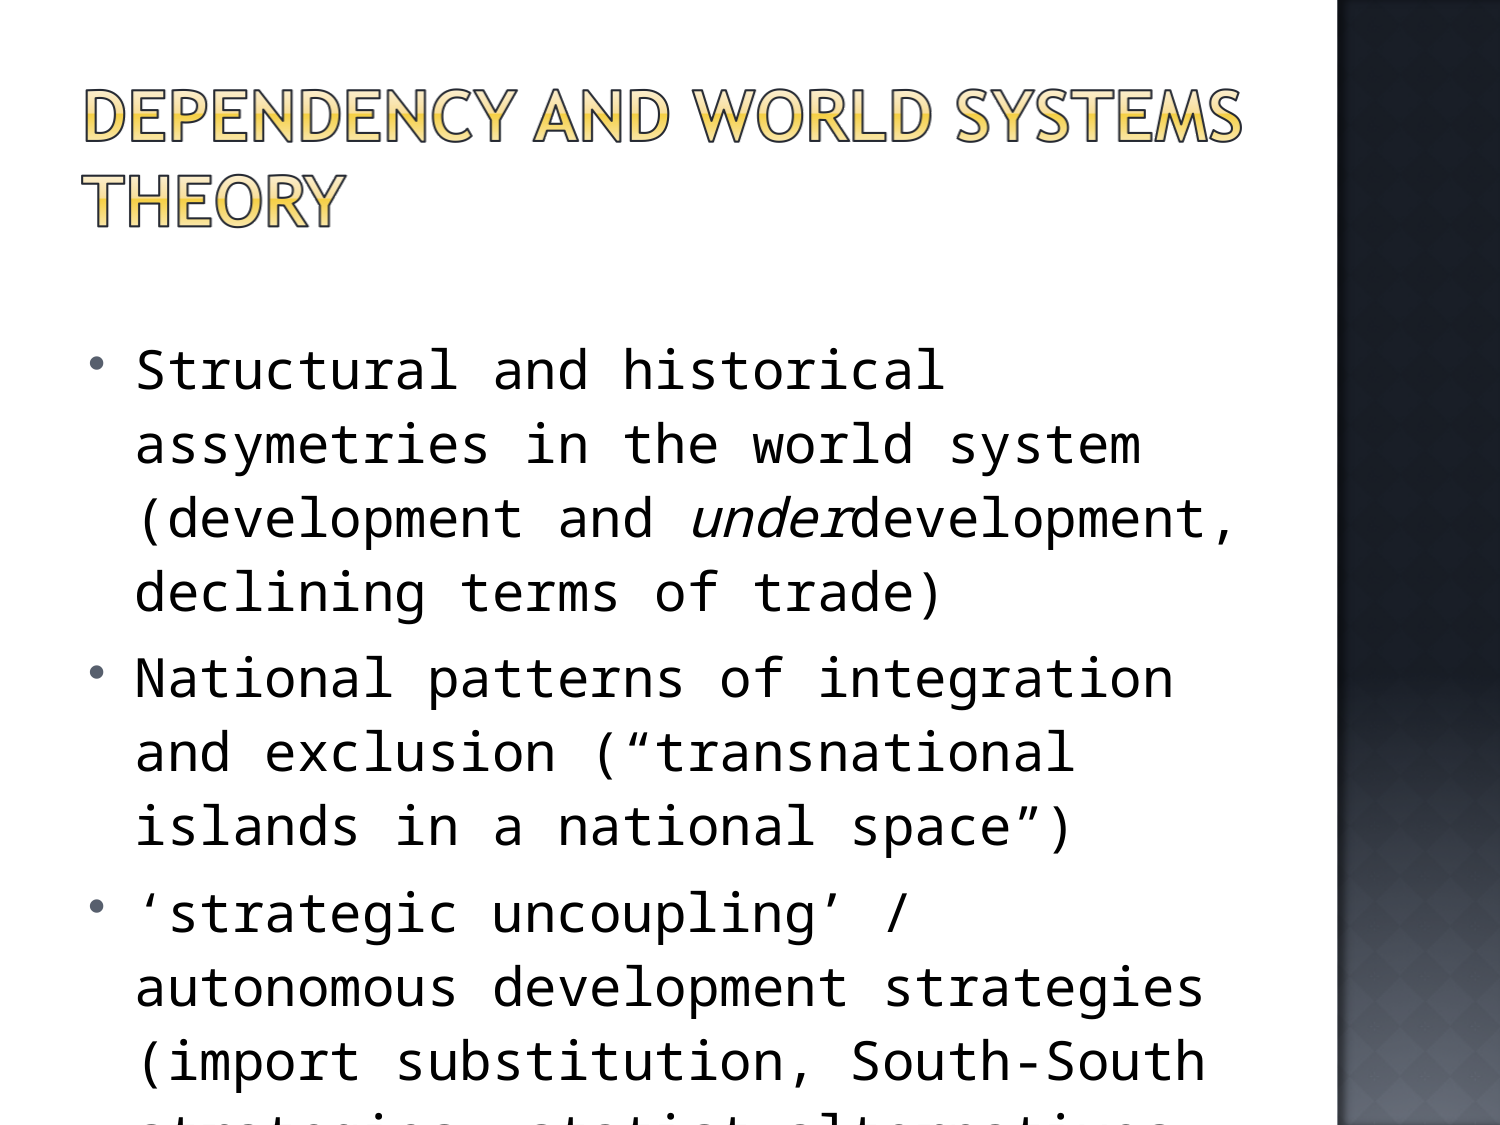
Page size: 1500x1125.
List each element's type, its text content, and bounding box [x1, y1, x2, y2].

text_box [73, 52, 1264, 245]
picture [1337, 0, 1500, 1125]
list Structural and historical assymetries in the world system (development and underdevelopment, declining terms of trade) National patterns of integration and exclusion (“transnational islands in a national space”) ‘strategic uncoupling’ / autonomous development strategies (import substitution, South-South strategies, statist alternatives, etc.) [75, 237, 1263, 1060]
